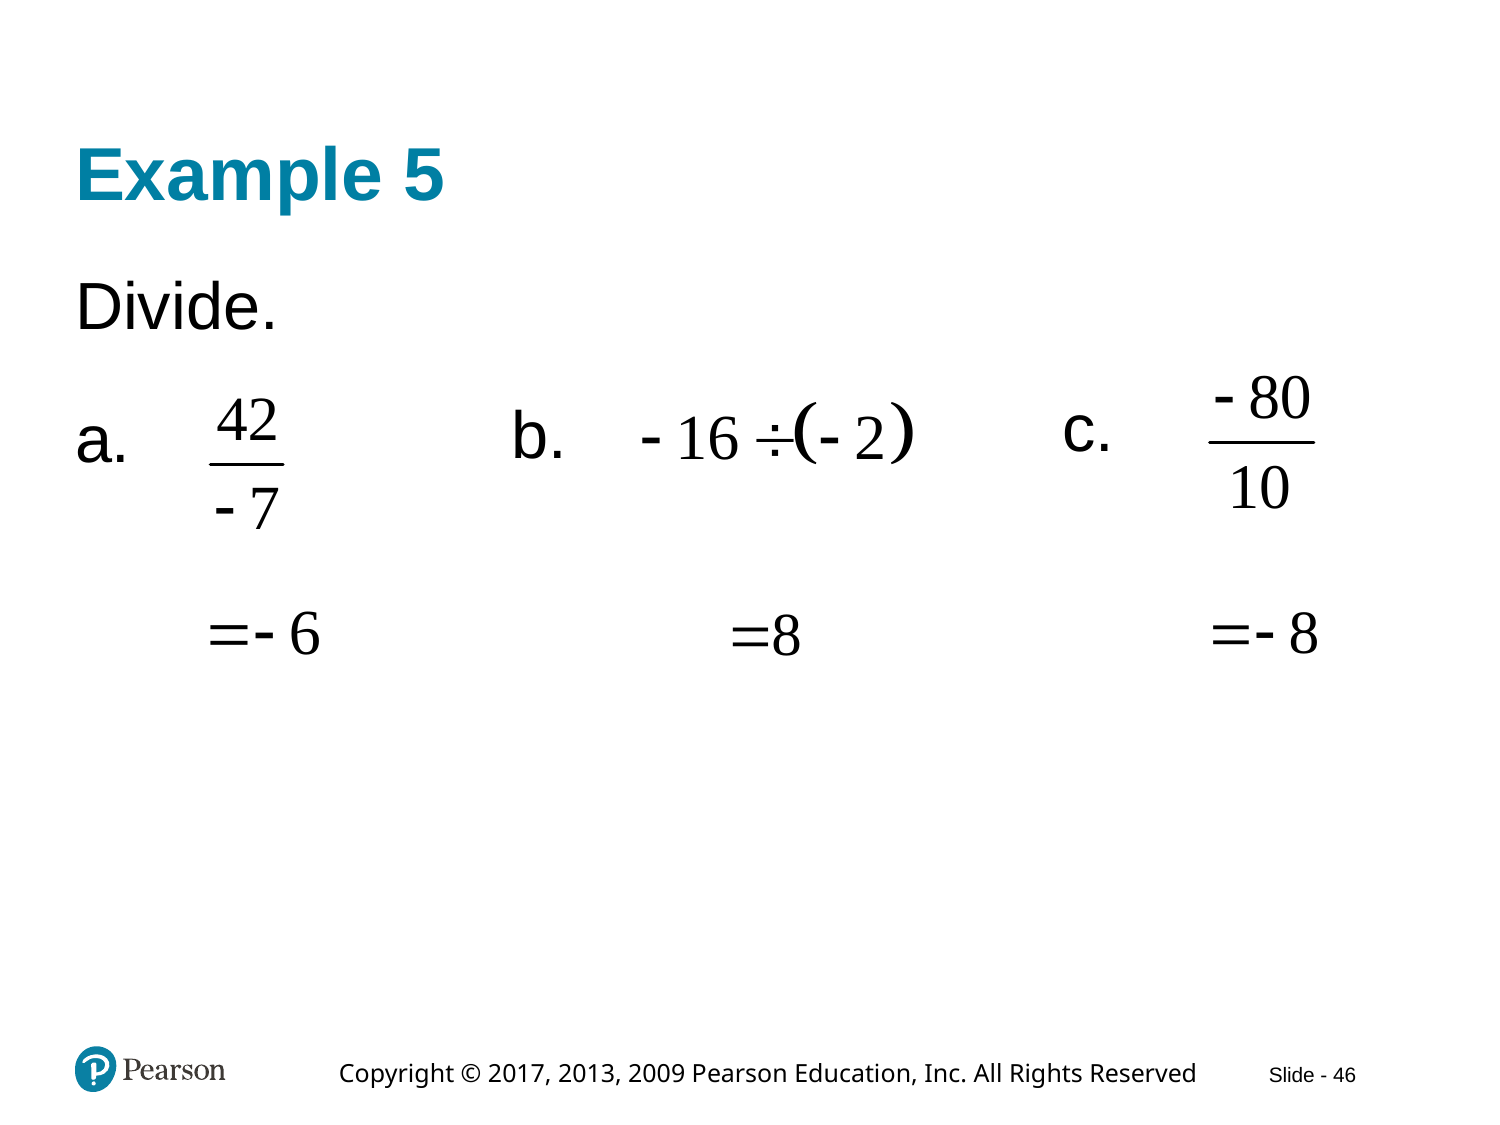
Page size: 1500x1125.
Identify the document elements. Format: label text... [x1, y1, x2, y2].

chart [722, 607, 804, 664]
title Example 5 [75, 35, 1425, 216]
chart [199, 603, 325, 663]
list Divide. [75, 262, 313, 343]
chart [205, 386, 289, 538]
list a. [75, 396, 136, 487]
chart [1204, 363, 1321, 517]
chart [636, 398, 914, 489]
list c. [1062, 384, 1124, 491]
list b. [511, 392, 584, 470]
chart [1202, 604, 1321, 662]
